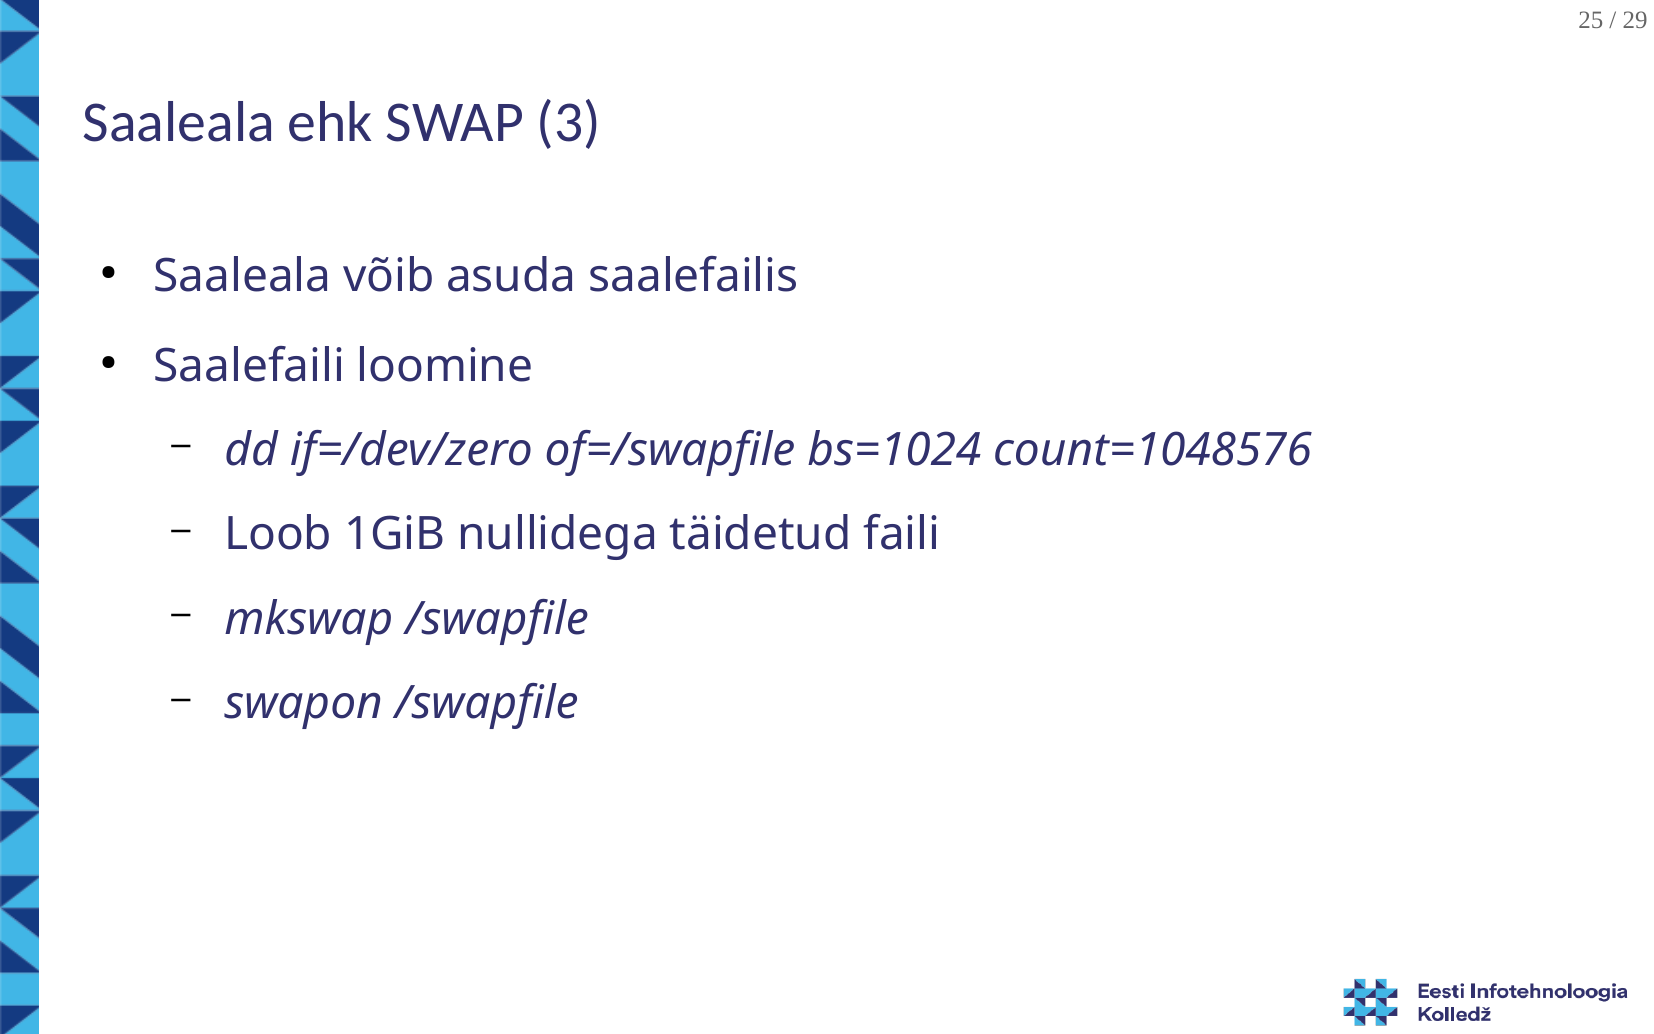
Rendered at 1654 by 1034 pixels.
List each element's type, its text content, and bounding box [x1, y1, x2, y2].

title Saaleala ehk SWAP (3) [82, 84, 1571, 171]
list Saaleala võib asuda saalefailis Saalefaili loomine dd if=/dev/zero of=/swapfile bs=1024 count=1048576 Loob 1GiB nullidega täidetud faili mkswap /swapfile swapon /swapfile [82, 241, 1625, 862]
